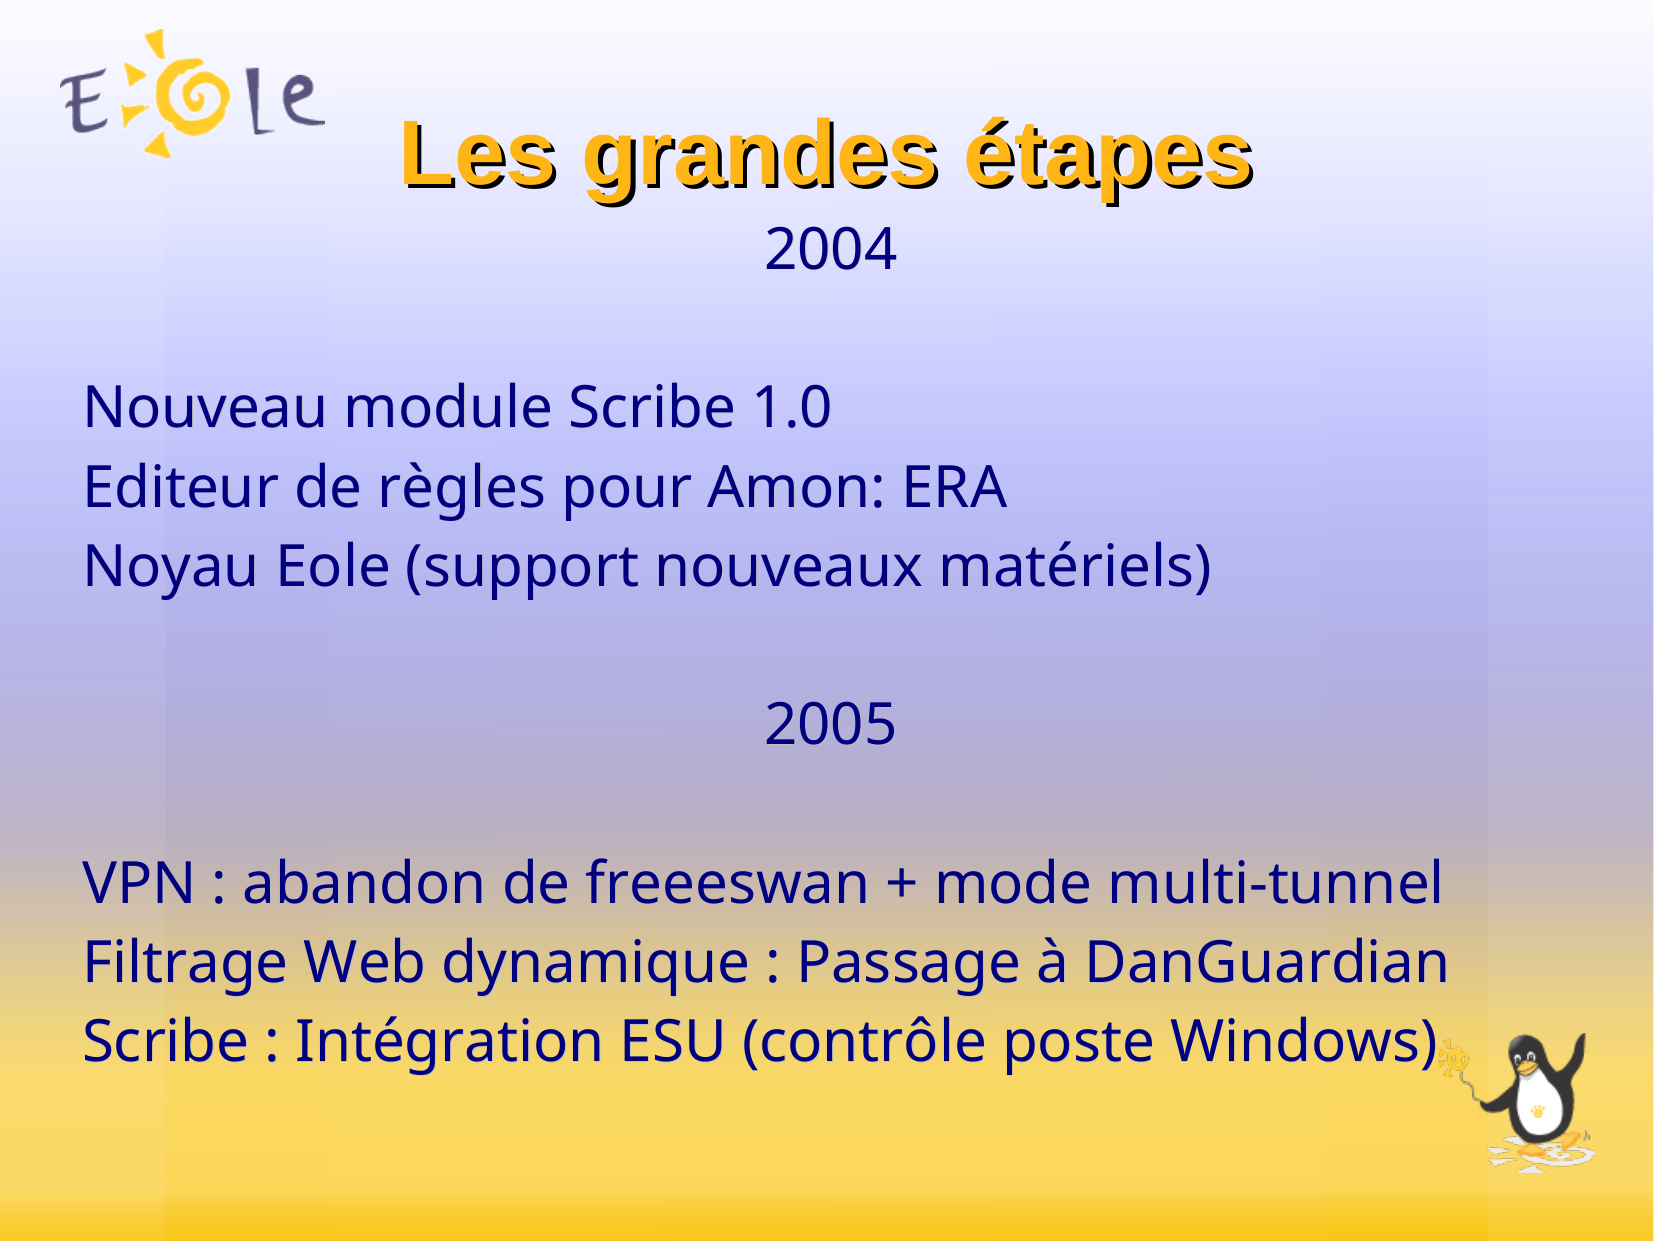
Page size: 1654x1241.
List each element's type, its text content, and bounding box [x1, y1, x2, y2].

title Les grandes étapes [82, 49, 1571, 257]
text_box 2004 Nouveau module Scribe 1.0 Editeur de règles pour Amon: ERA Noyau Eole (support nouveaux matériels) 2005 VPN : abandon de freeeswan + mode multi-tunnel Filtrage Web dynamique : Passage à DanGuardian Scribe : Intégration ESU (contrôle poste Windows) [67, 206, 1595, 1079]
picture [0, 0, 1654, 1241]
